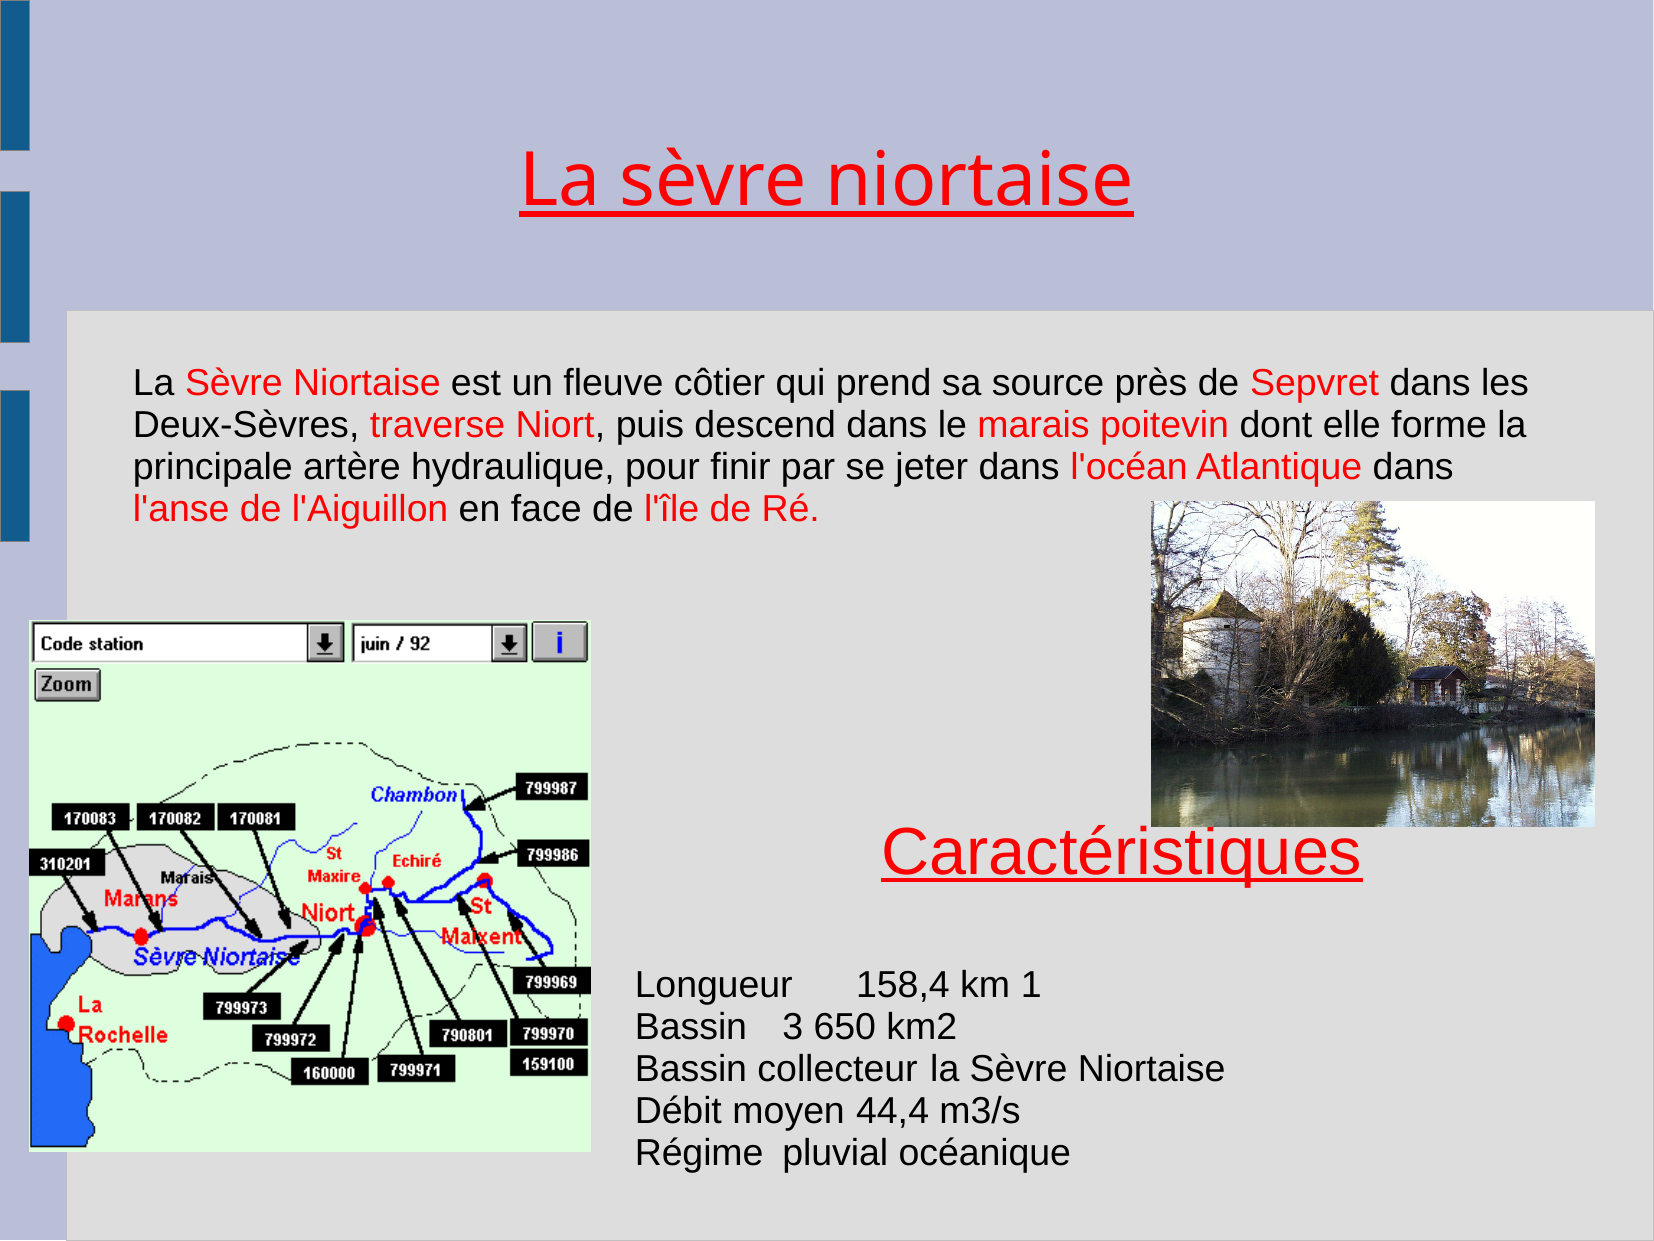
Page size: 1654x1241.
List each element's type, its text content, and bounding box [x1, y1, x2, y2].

text_box La sèvre niortaise [147, 118, 1506, 224]
text_box Caractéristiques Longueur 158,4 km 1 Bassin 3 650 km2 Bassin collecteur la Sèvre Niortaise Débit moyen 44,4 m3/s Régime pluvial océanique [620, 806, 1625, 1182]
picture [1151, 501, 1595, 827]
picture [29, 620, 591, 1152]
text_box La Sèvre Niortaise est un fleuve côtier qui prend sa source près de Sepvret dans les Deux-Sèvres, traverse Niort, puis descend dans le marais poitevin dont elle forme la principale artère hydraulique, pour finir par se jeter dans l'océan Atlantique dans l'anse de l'Aiguillon en face de l'île de Ré. [118, 354, 1565, 538]
